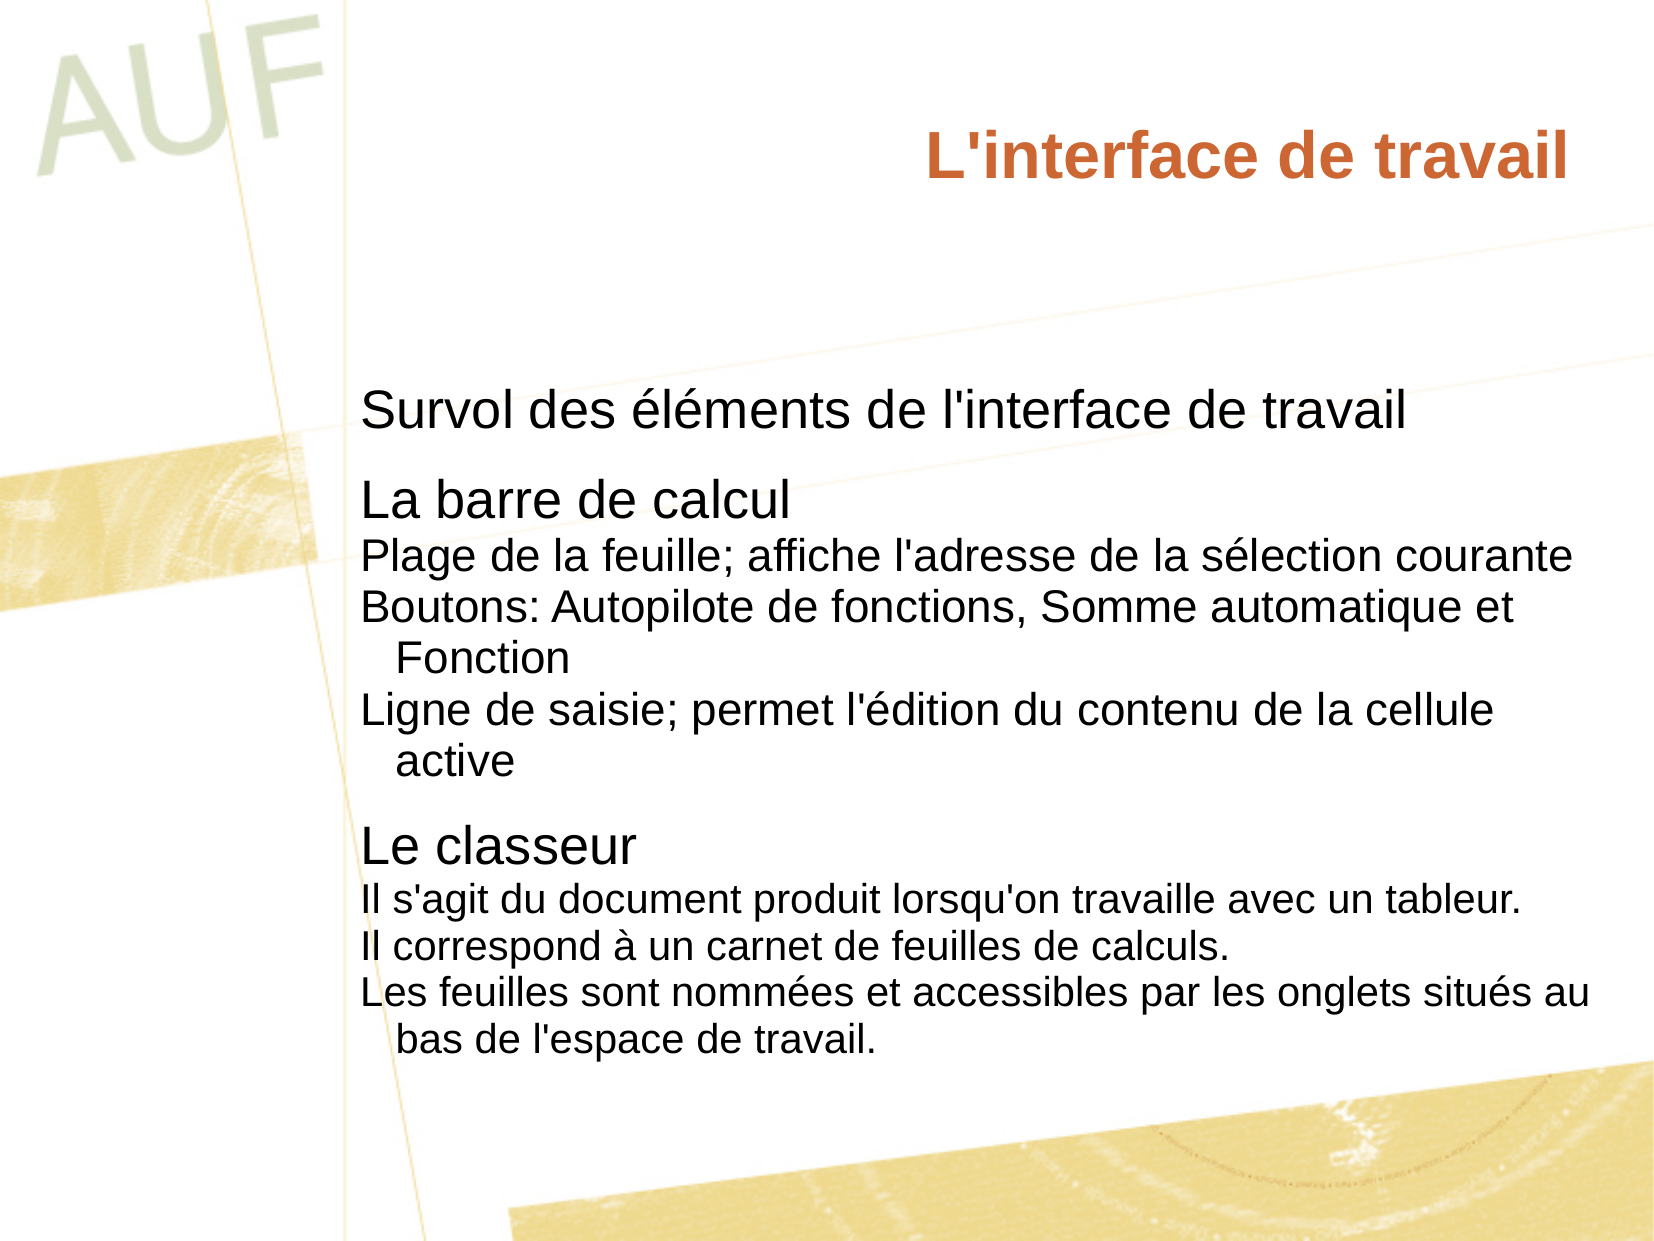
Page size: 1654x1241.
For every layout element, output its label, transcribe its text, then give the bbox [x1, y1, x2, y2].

subtitle Survol des éléments de l'interface de travail La barre de calcul Plage de la feuille; affiche l'adresse de la sélection courante Boutons: Autopilote de fonctions, Somme automatique et Fonction Ligne de saisie; permet l'édition du contenu de la cellule active Le classeur Il s'agit du document produit lorsqu'on travaille avec un tableur. Il correspond à un carnet de feuilles de calculs. Les feuilles sont nommées et accessibles par les onglets situés au bas de l'espace de travail. [324, 289, 1595, 1152]
title L'interface de travail [324, 59, 1571, 252]
picture [0, 0, 1654, 1241]
